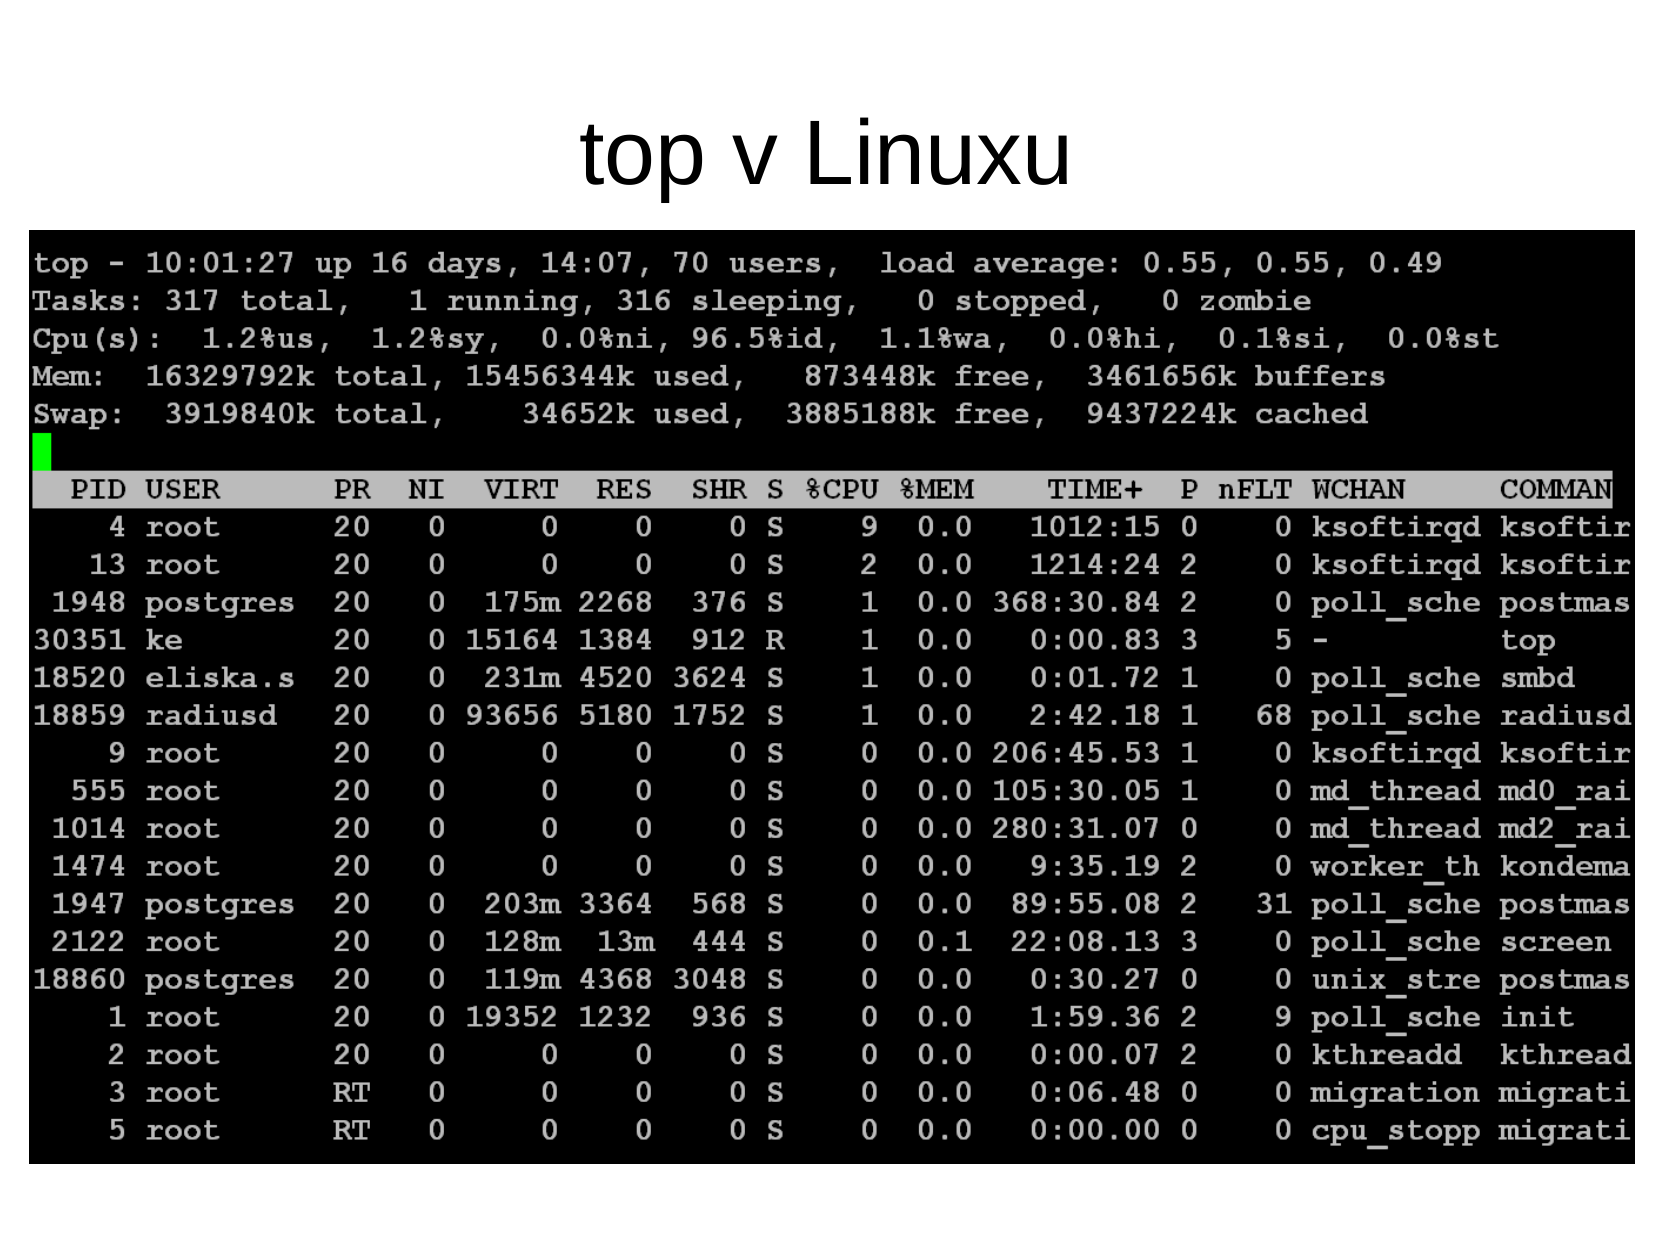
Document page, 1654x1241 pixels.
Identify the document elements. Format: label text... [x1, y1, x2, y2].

picture [29, 230, 1635, 1164]
title top v Linuxu [82, 49, 1571, 230]
